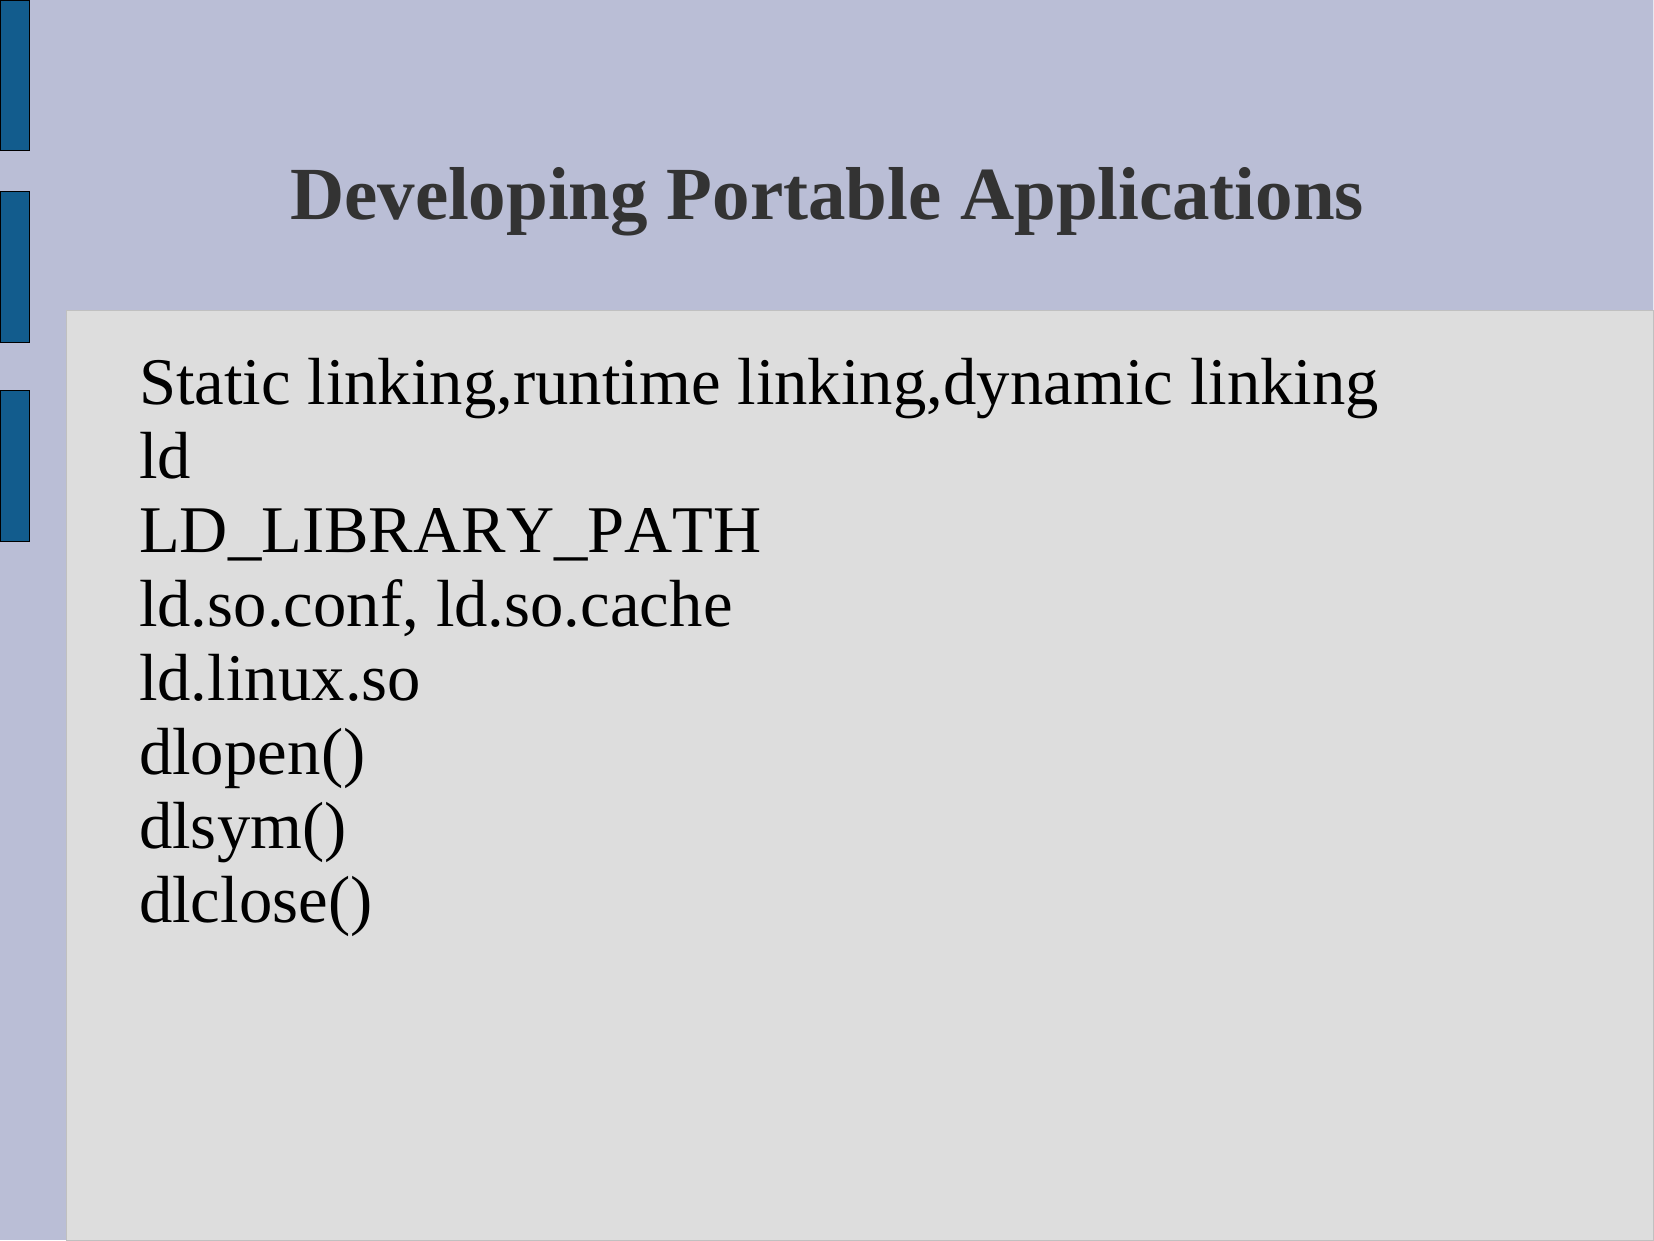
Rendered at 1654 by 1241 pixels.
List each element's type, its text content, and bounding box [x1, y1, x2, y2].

list Static linking,runtime linking,dynamic linking ld LD_LIBRARY_PATH ld.so.conf, ld.so.cache ld.linux.so dlopen() dlsym() dlclose() [121, 344, 1534, 1112]
title Developing Portable Applications [121, 98, 1534, 291]
